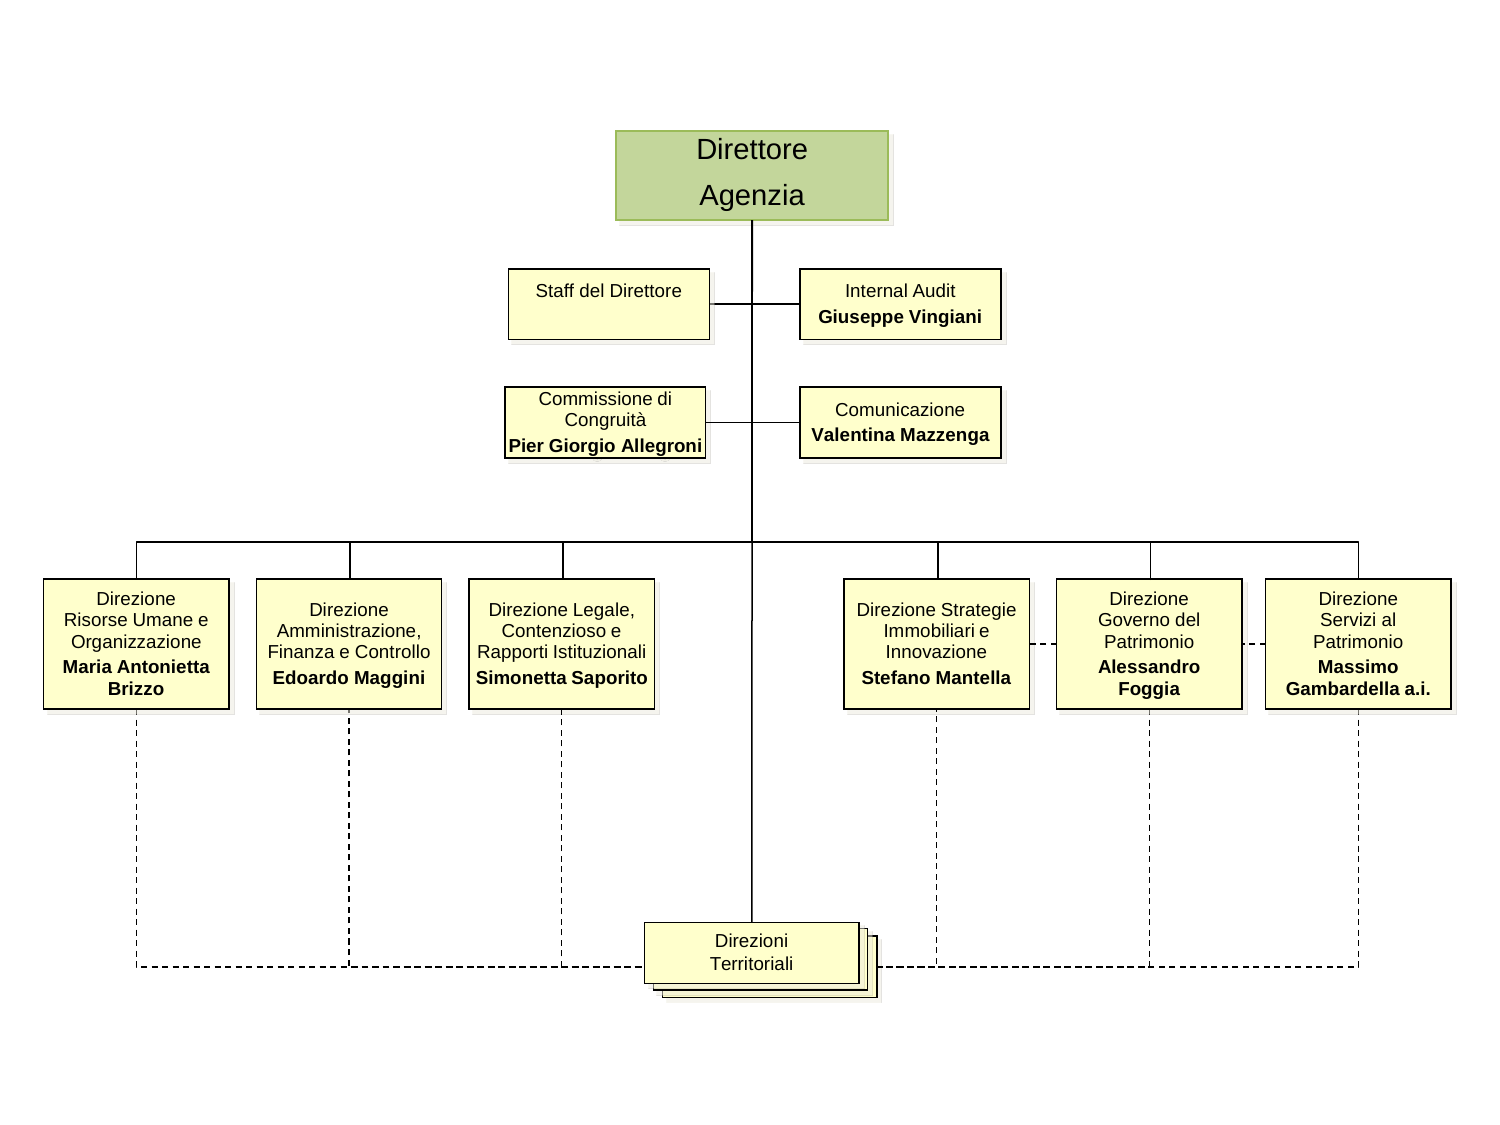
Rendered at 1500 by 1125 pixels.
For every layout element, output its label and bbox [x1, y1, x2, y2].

picture [42, 122, 1492, 1003]
